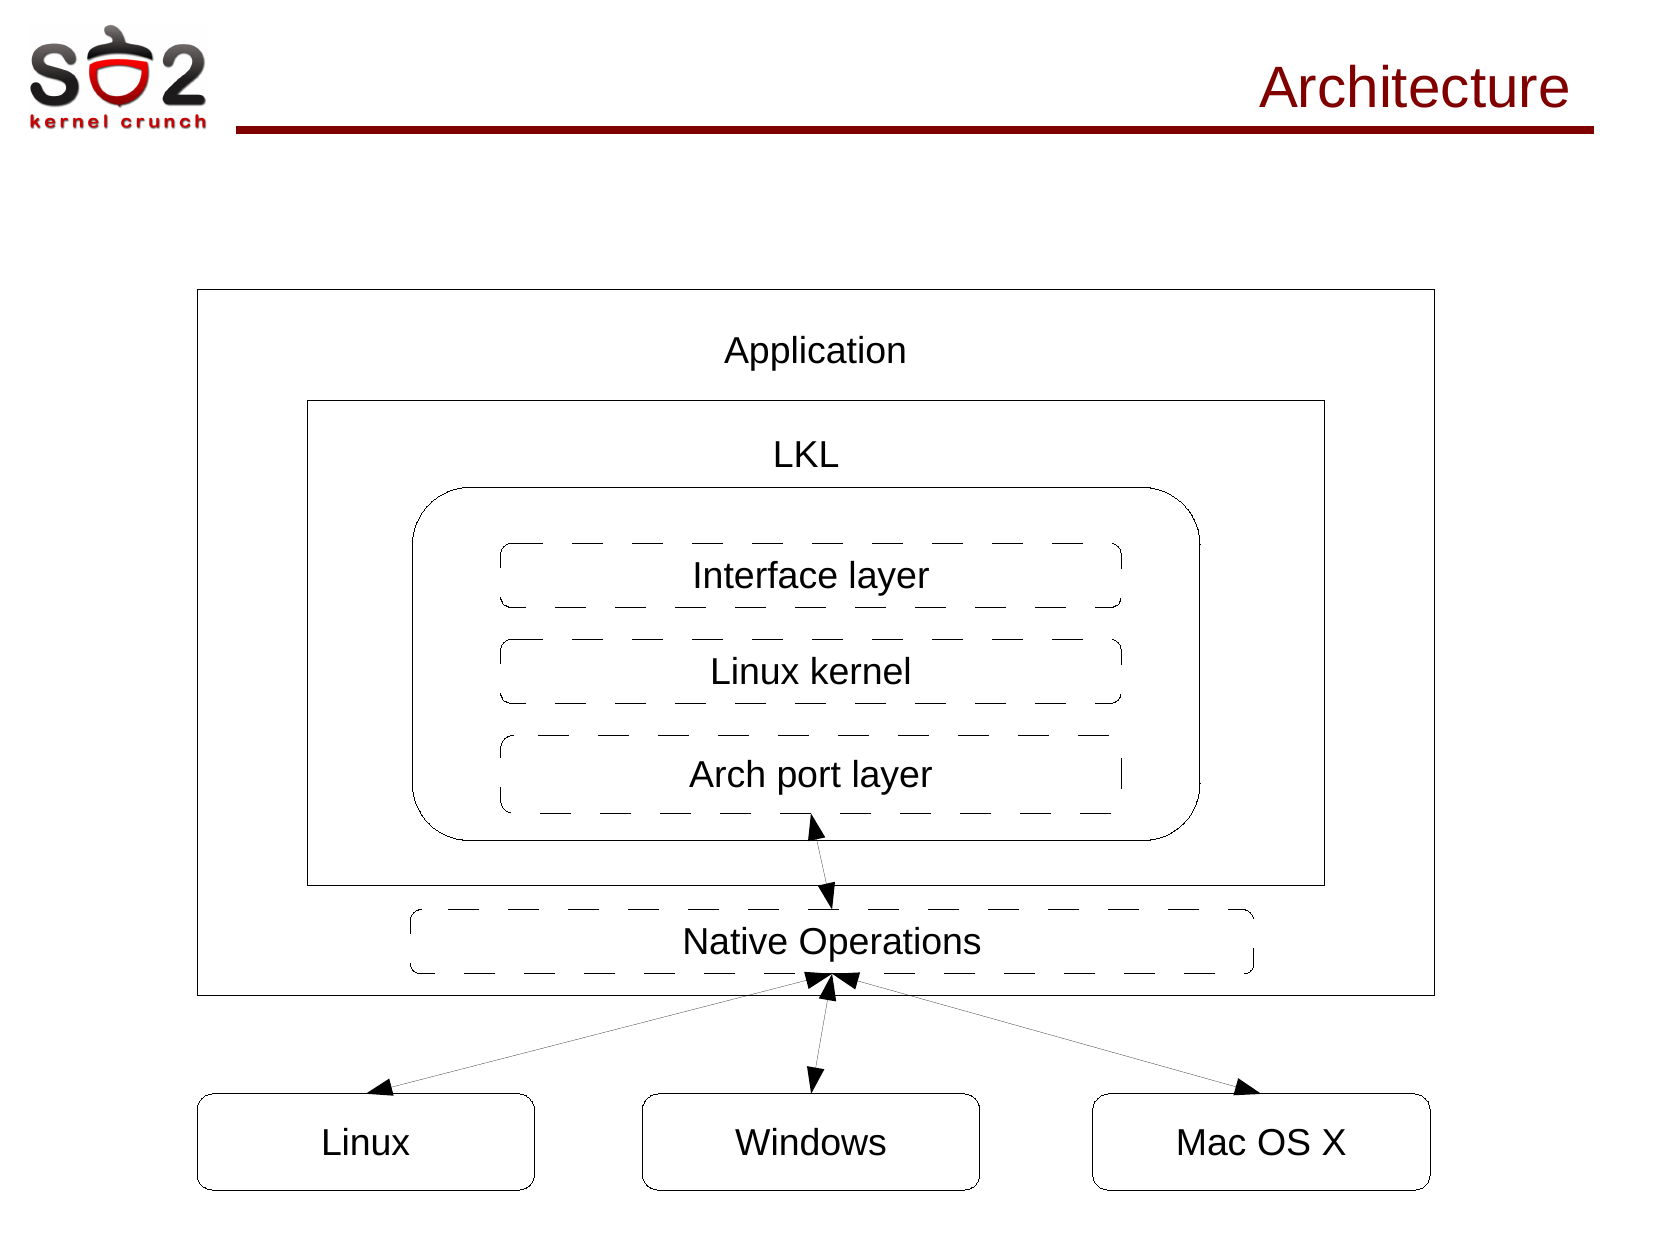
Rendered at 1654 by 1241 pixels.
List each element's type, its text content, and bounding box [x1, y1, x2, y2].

text_box Application [709, 322, 958, 385]
text_box LKL [412, 487, 1201, 841]
title Architecture [82, 54, 1571, 121]
picture [29, 23, 207, 130]
text_box Windows [642, 1093, 980, 1191]
text_box Mac OS X [1092, 1093, 1431, 1191]
text_box Linux [197, 1093, 535, 1191]
text_box Native Operations [410, 909, 1254, 974]
